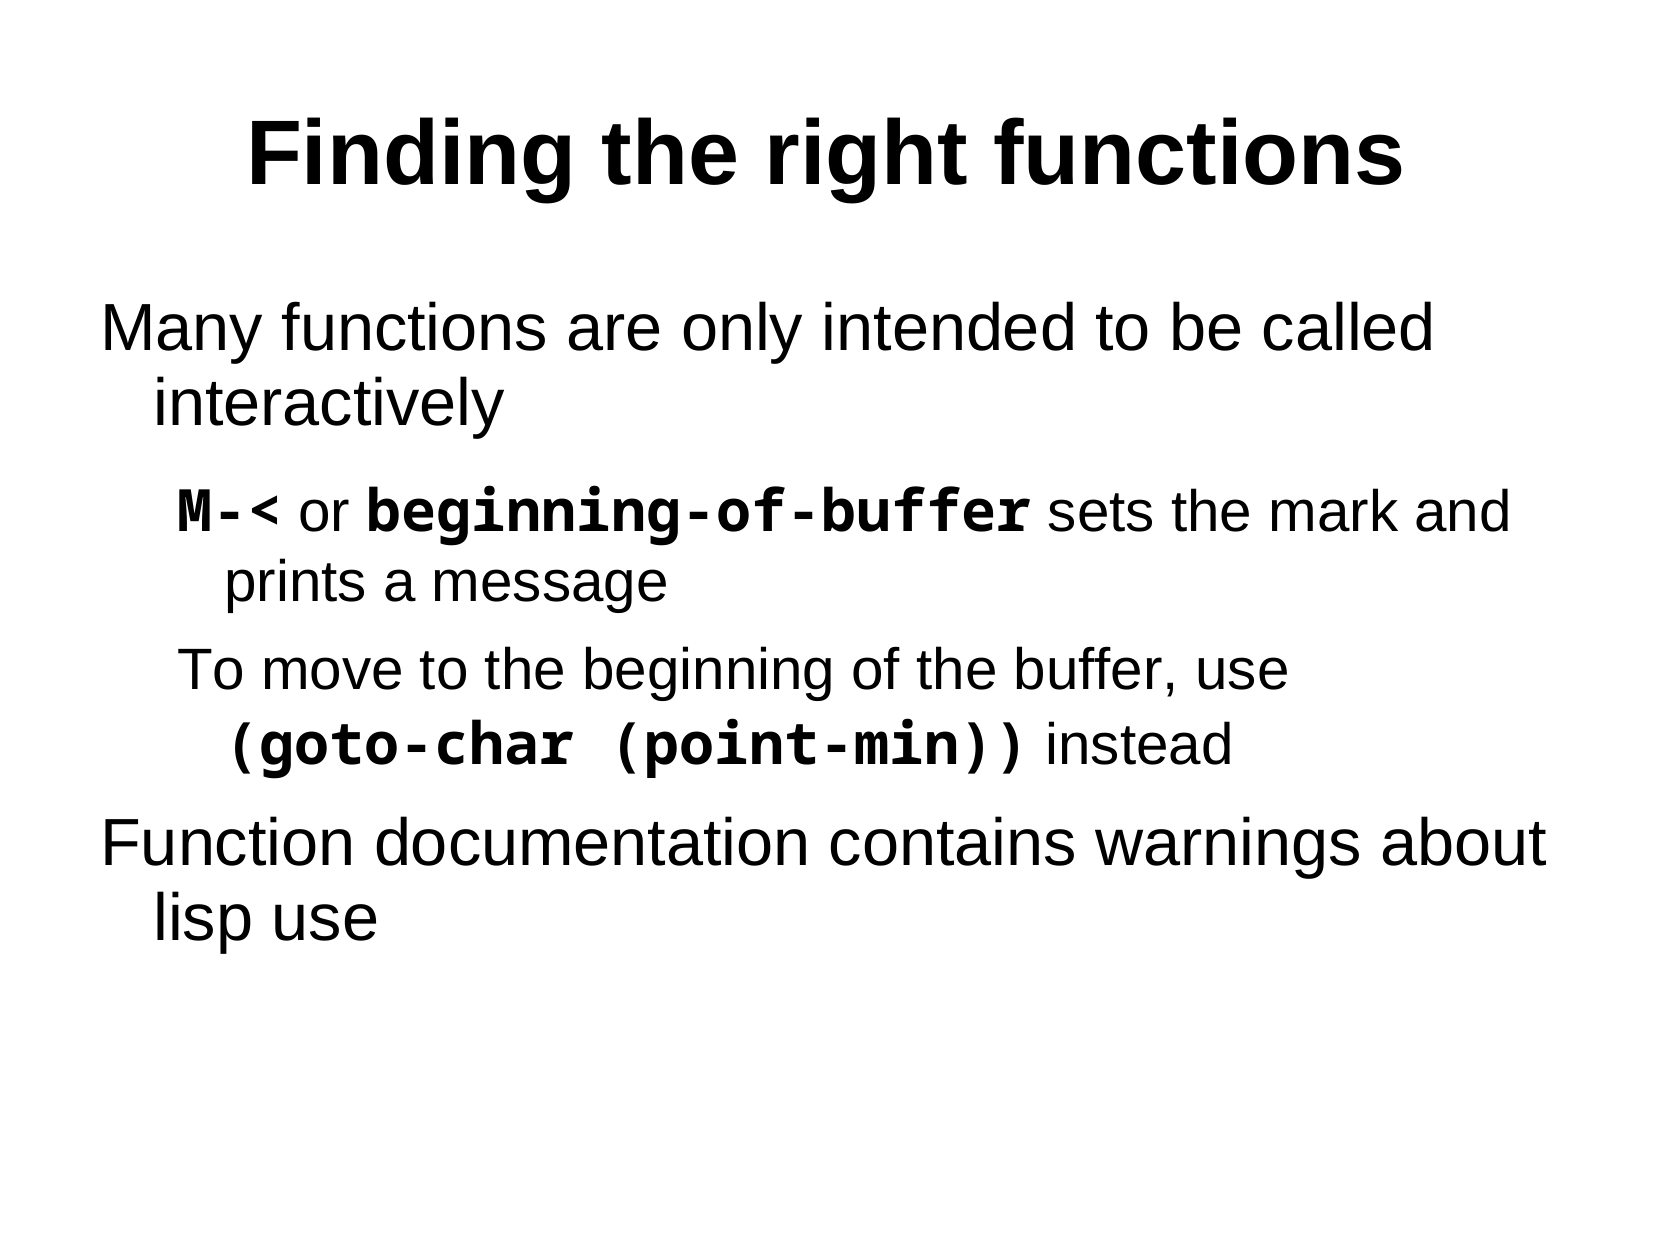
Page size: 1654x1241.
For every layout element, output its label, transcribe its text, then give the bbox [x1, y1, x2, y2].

title Finding the right functions [82, 56, 1571, 250]
list Many functions are only intended to be called interactively M-< or beginning-of-buffer sets the mark and prints a message To move to the beginning of the buffer, use (goto-char (point-min)) instead Function documentation contains warnings about lisp use [82, 290, 1571, 1111]
